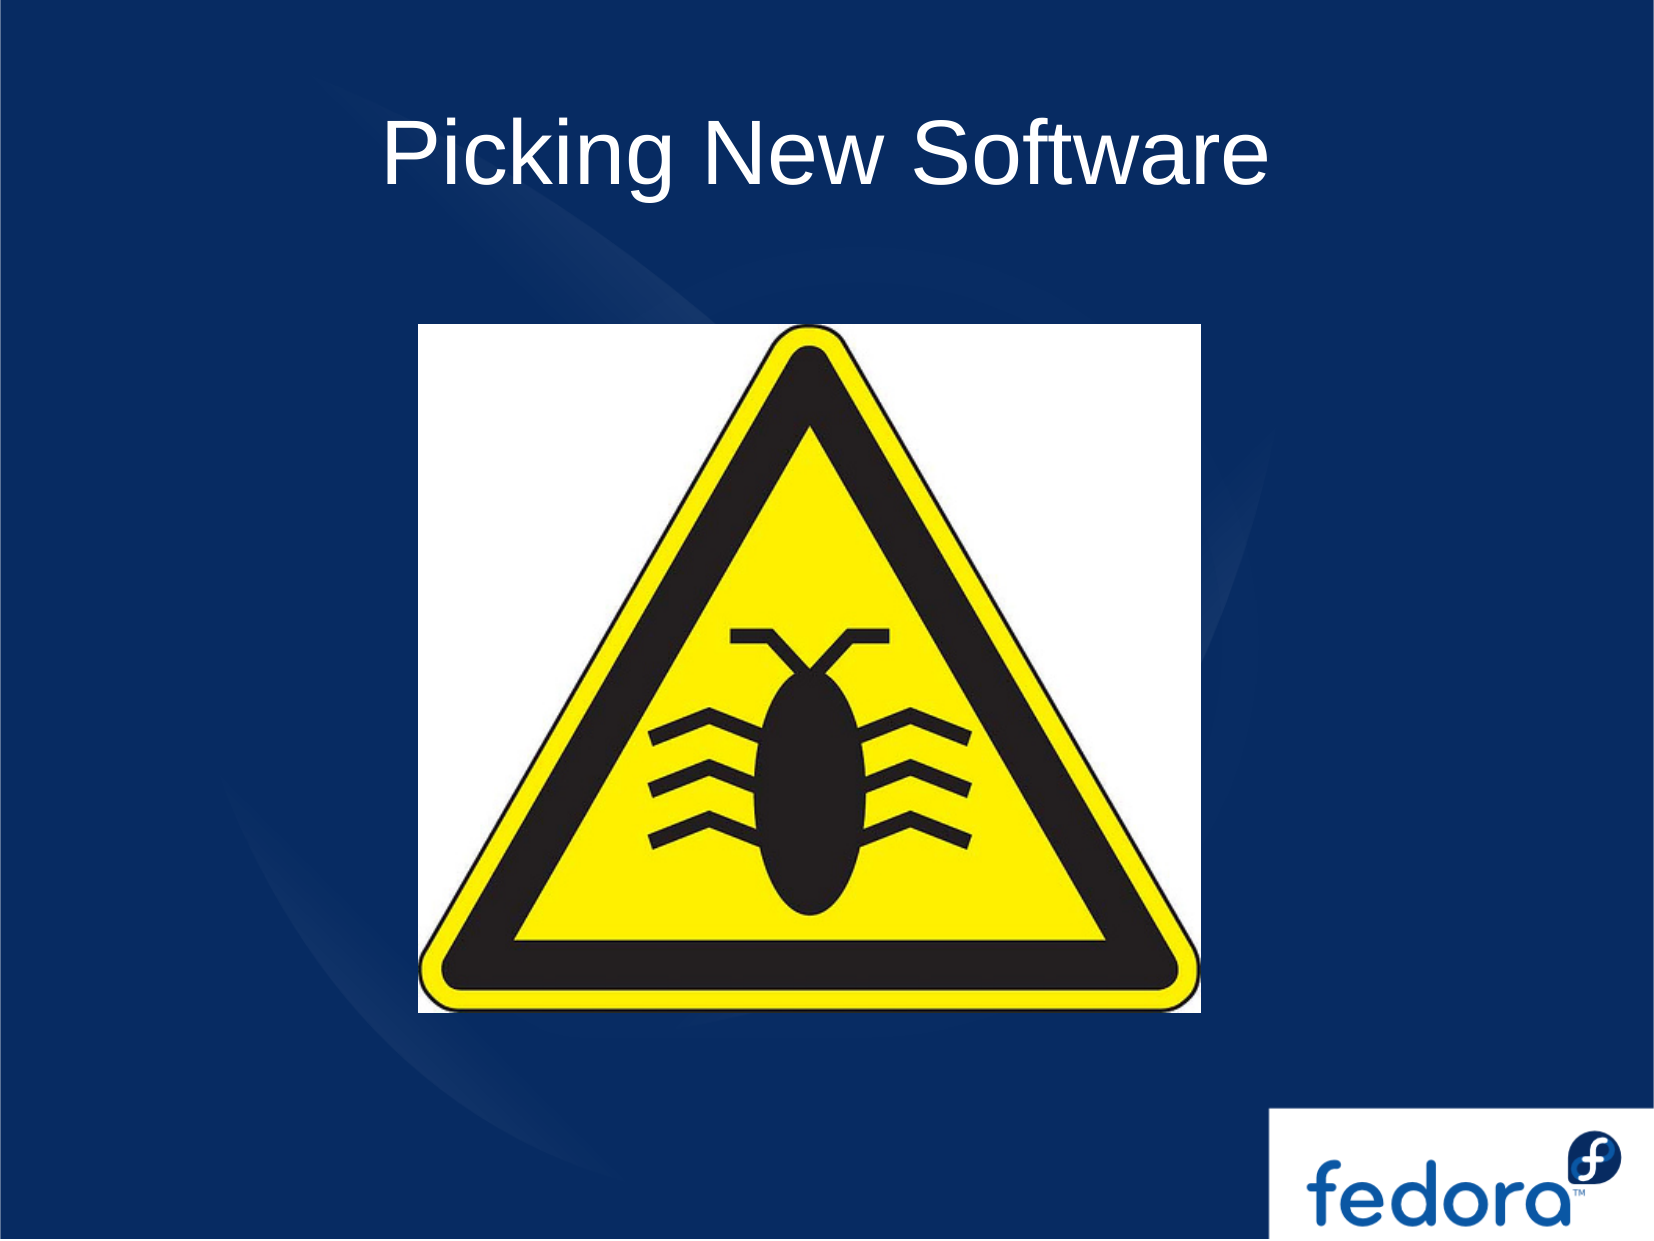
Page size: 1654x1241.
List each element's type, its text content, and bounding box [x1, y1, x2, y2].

picture [0, 0, 1654, 1239]
title Picking New Software [82, 56, 1571, 250]
